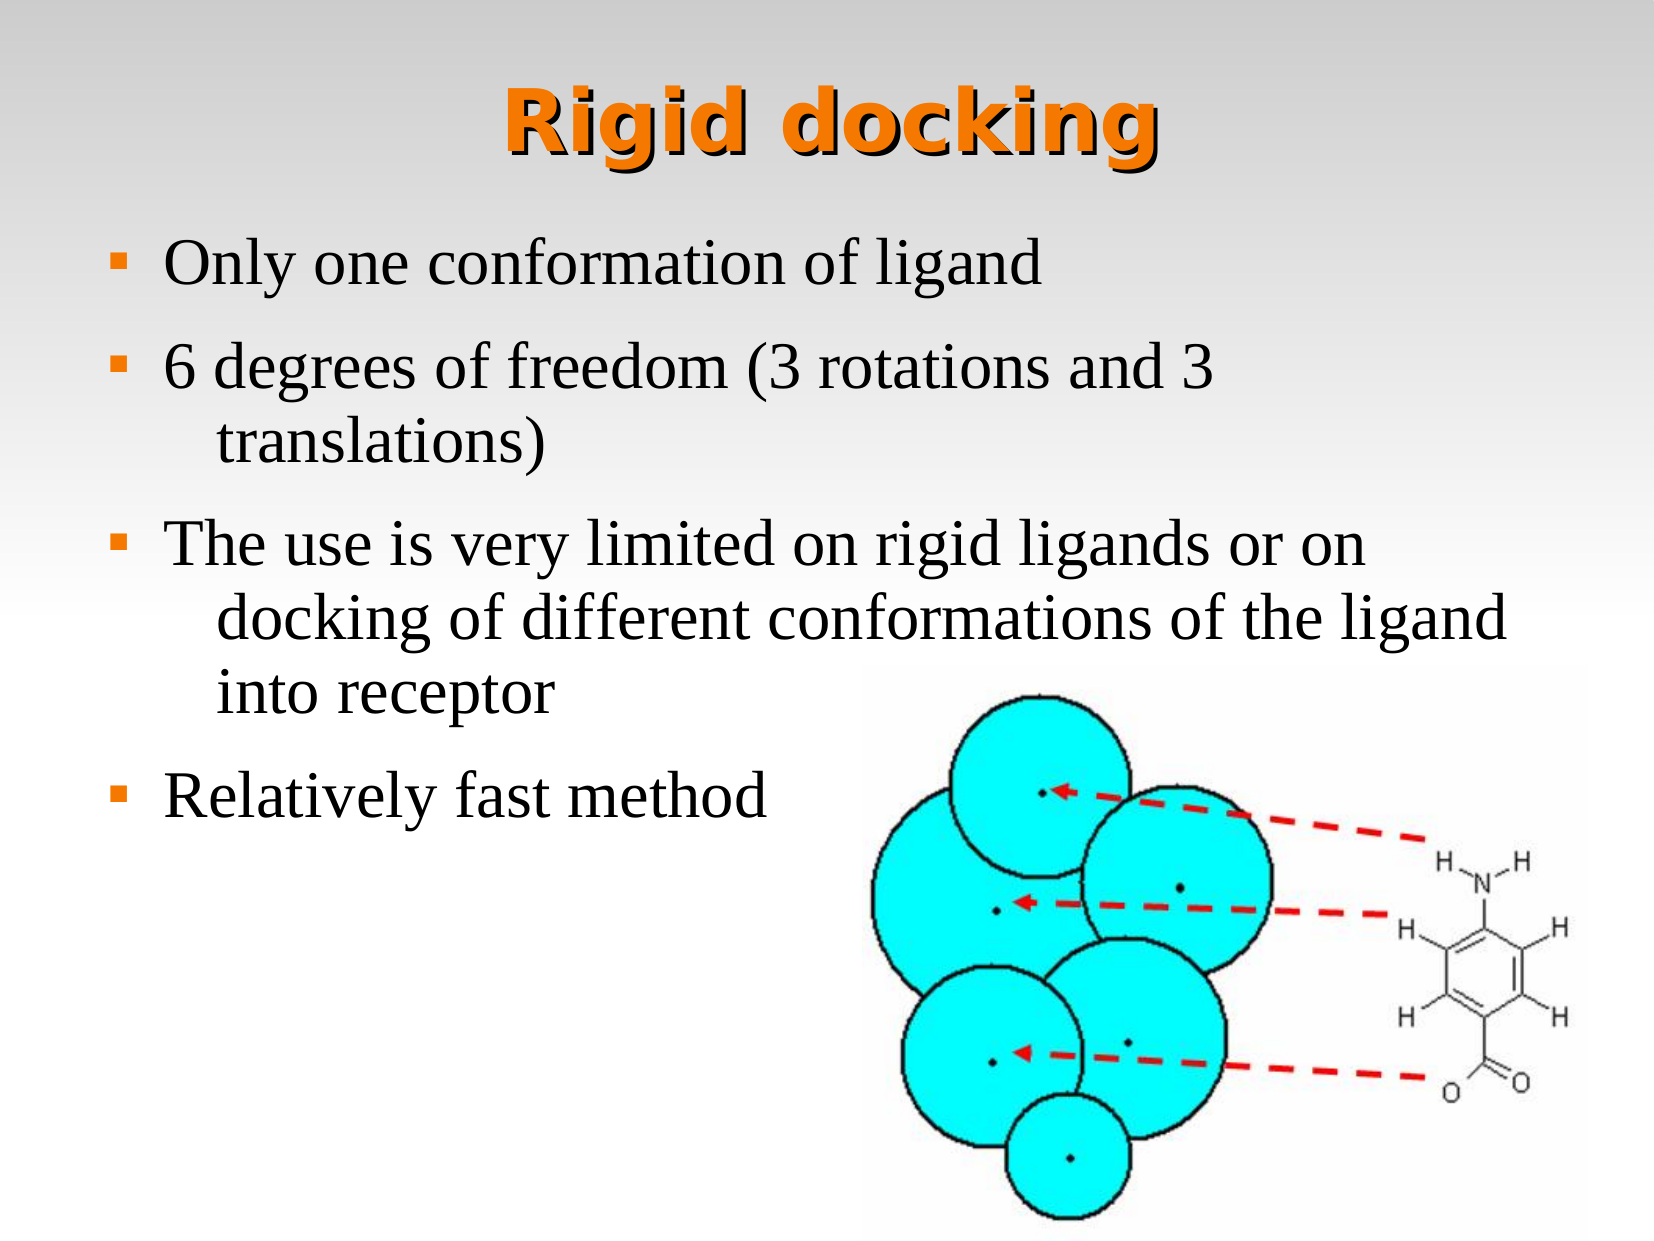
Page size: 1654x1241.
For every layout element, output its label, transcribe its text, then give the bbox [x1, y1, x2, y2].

title Rigid docking [86, 17, 1576, 226]
list Only one conformation of ligand 6 degrees of freedom (3 rotations and 3 translations) The use is very limited on rigid ligands or on docking of different conformations of the ligand into receptor Relatively fast method [75, 225, 1564, 1044]
picture [862, 665, 1588, 1241]
